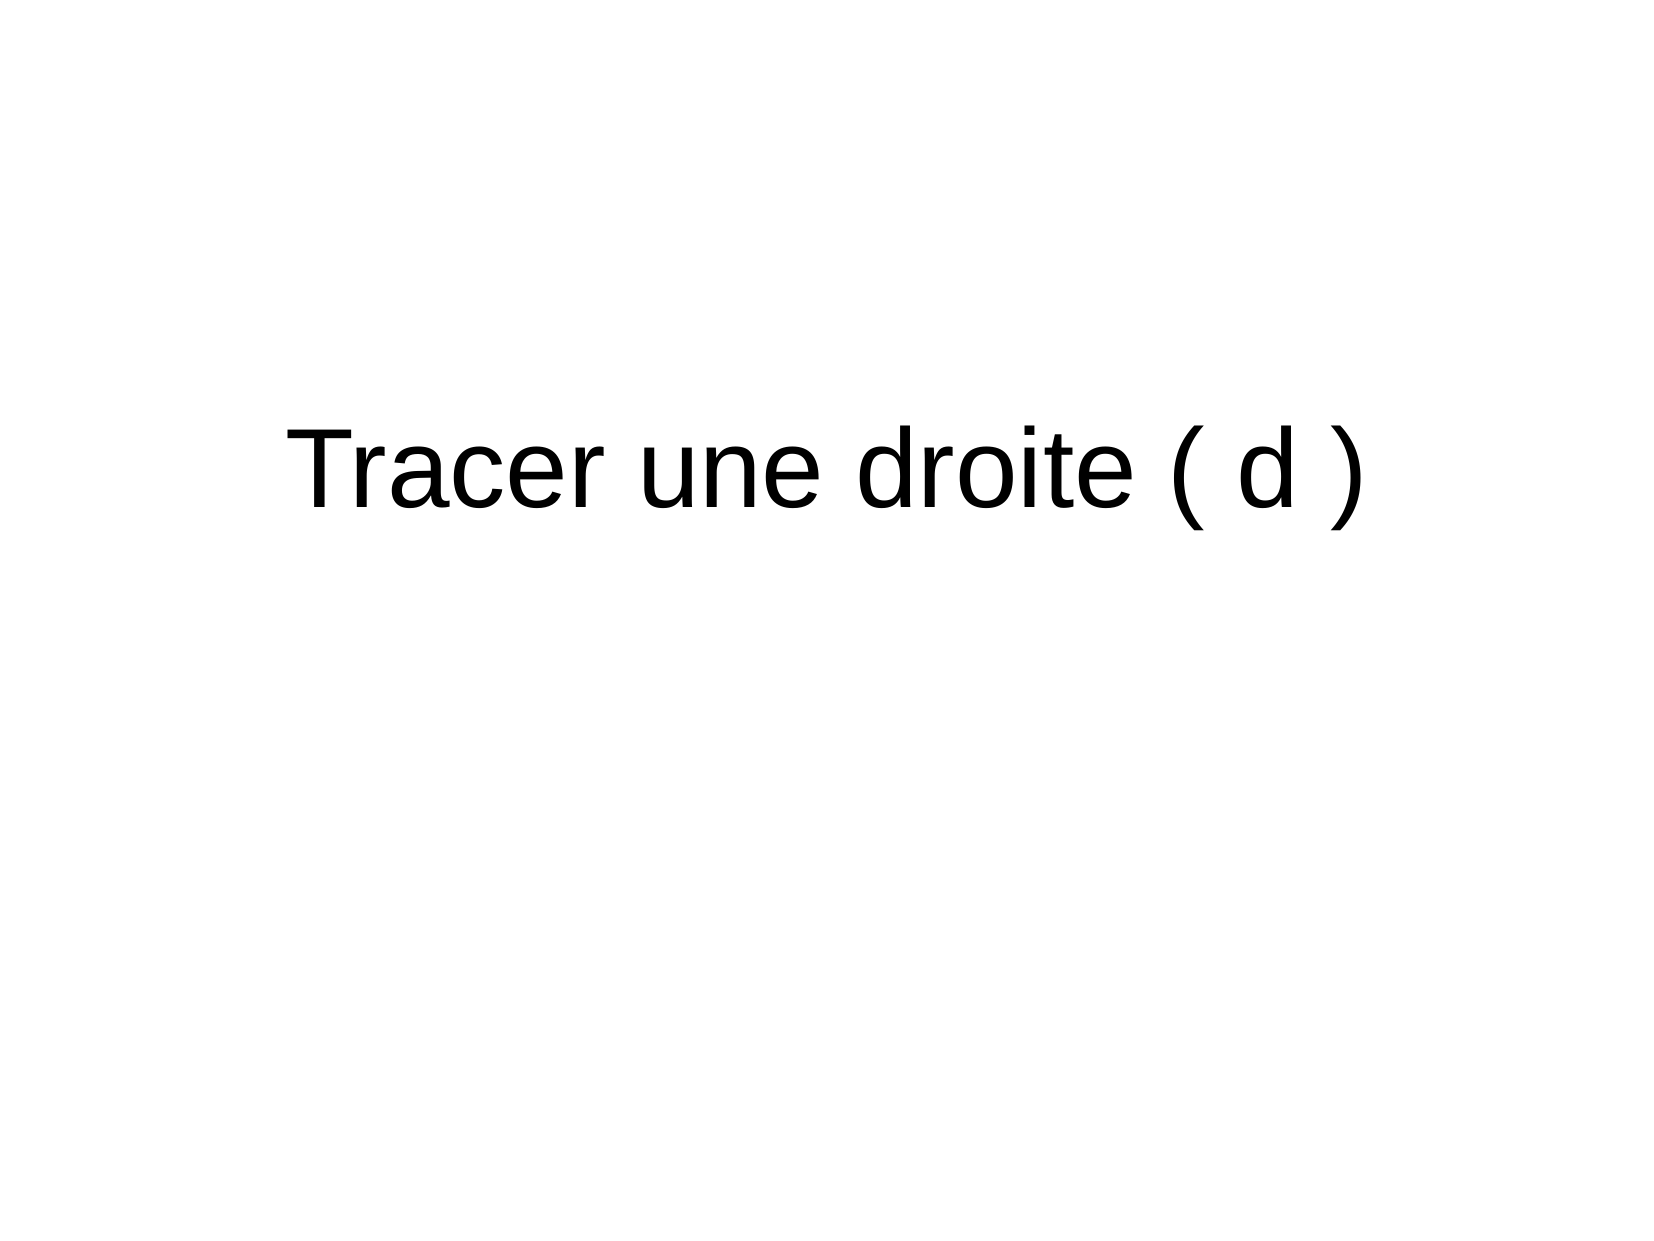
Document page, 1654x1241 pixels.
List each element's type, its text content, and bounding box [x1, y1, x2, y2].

subtitle Tracer une droite ( d ) [82, 59, 1571, 878]
